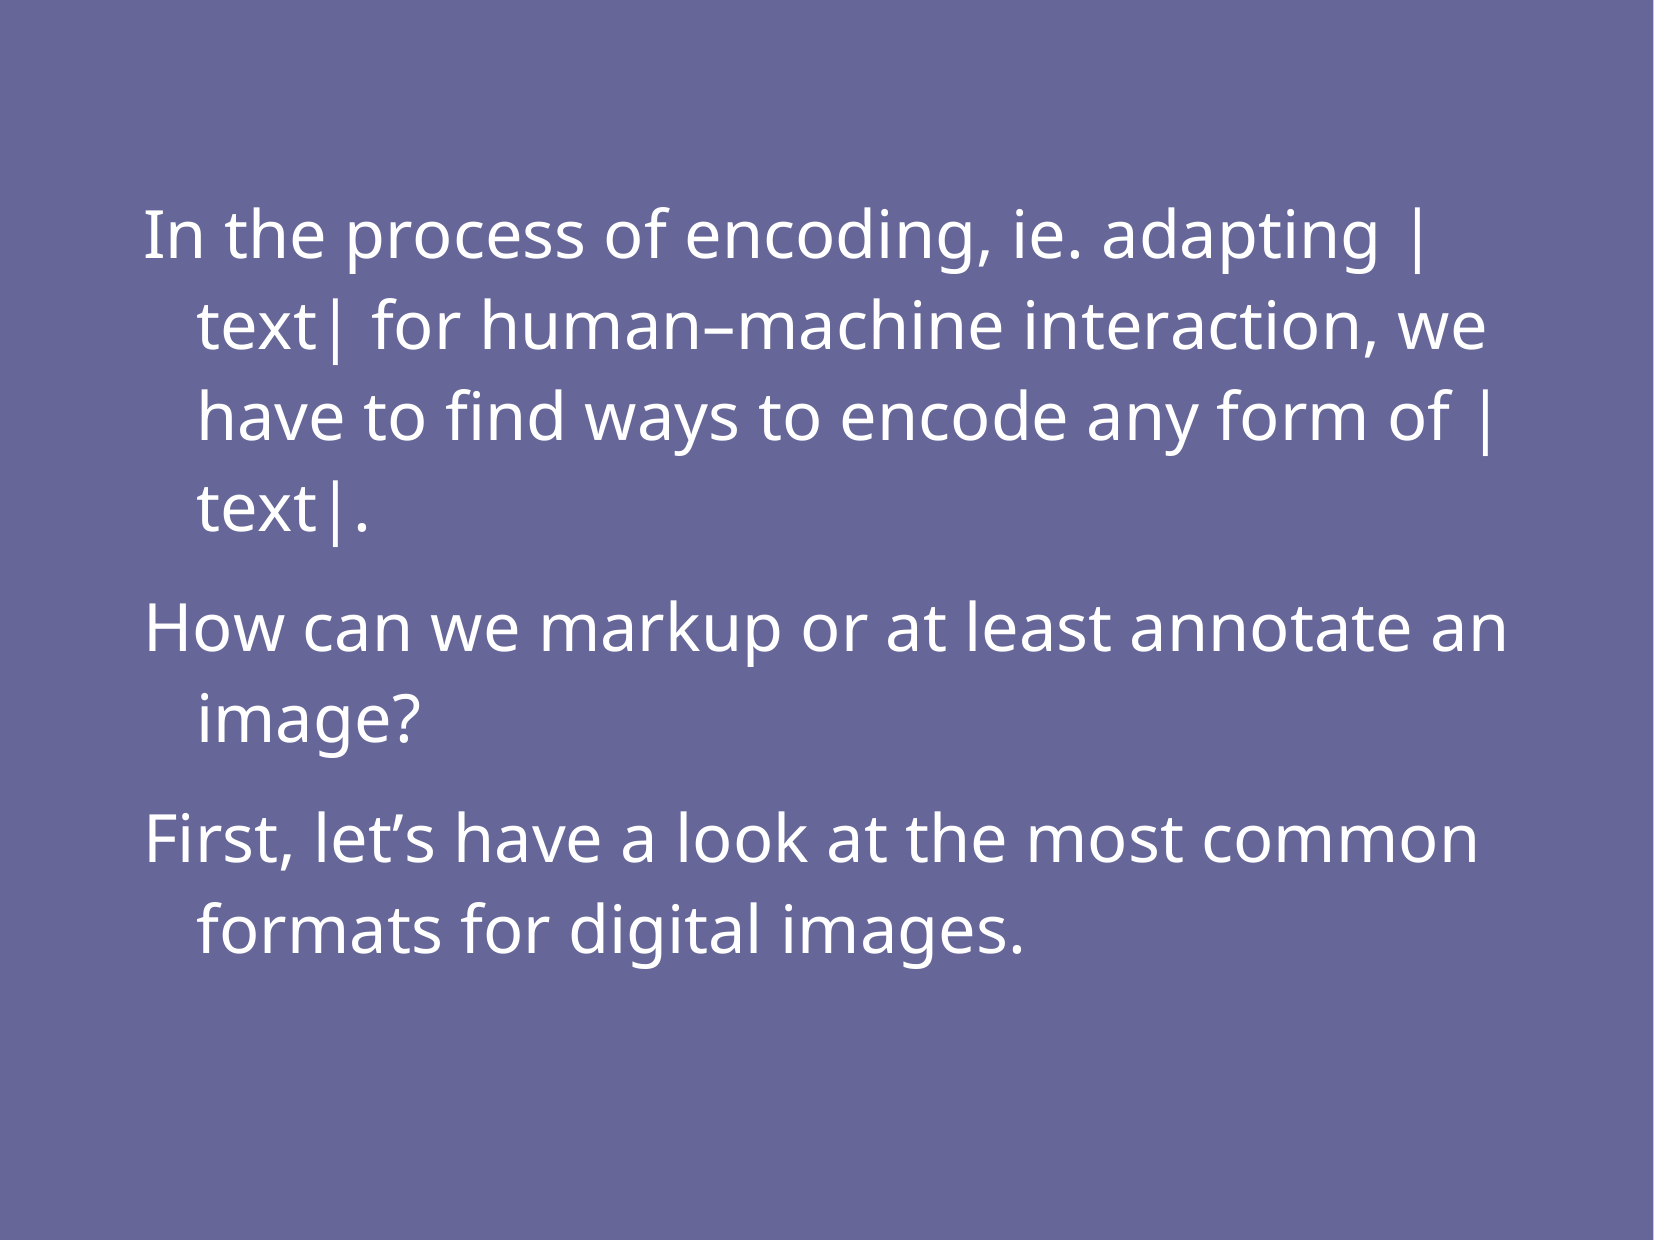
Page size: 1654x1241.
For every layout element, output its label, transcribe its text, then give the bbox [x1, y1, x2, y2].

list In the process of encoding, ie. adapting |text| for human–machine interaction, we have to find ways to encode any form of |text|. How can we markup or at least annotate an image? First, let’s have a look at the most common formats for digital images. [125, 187, 1538, 969]
